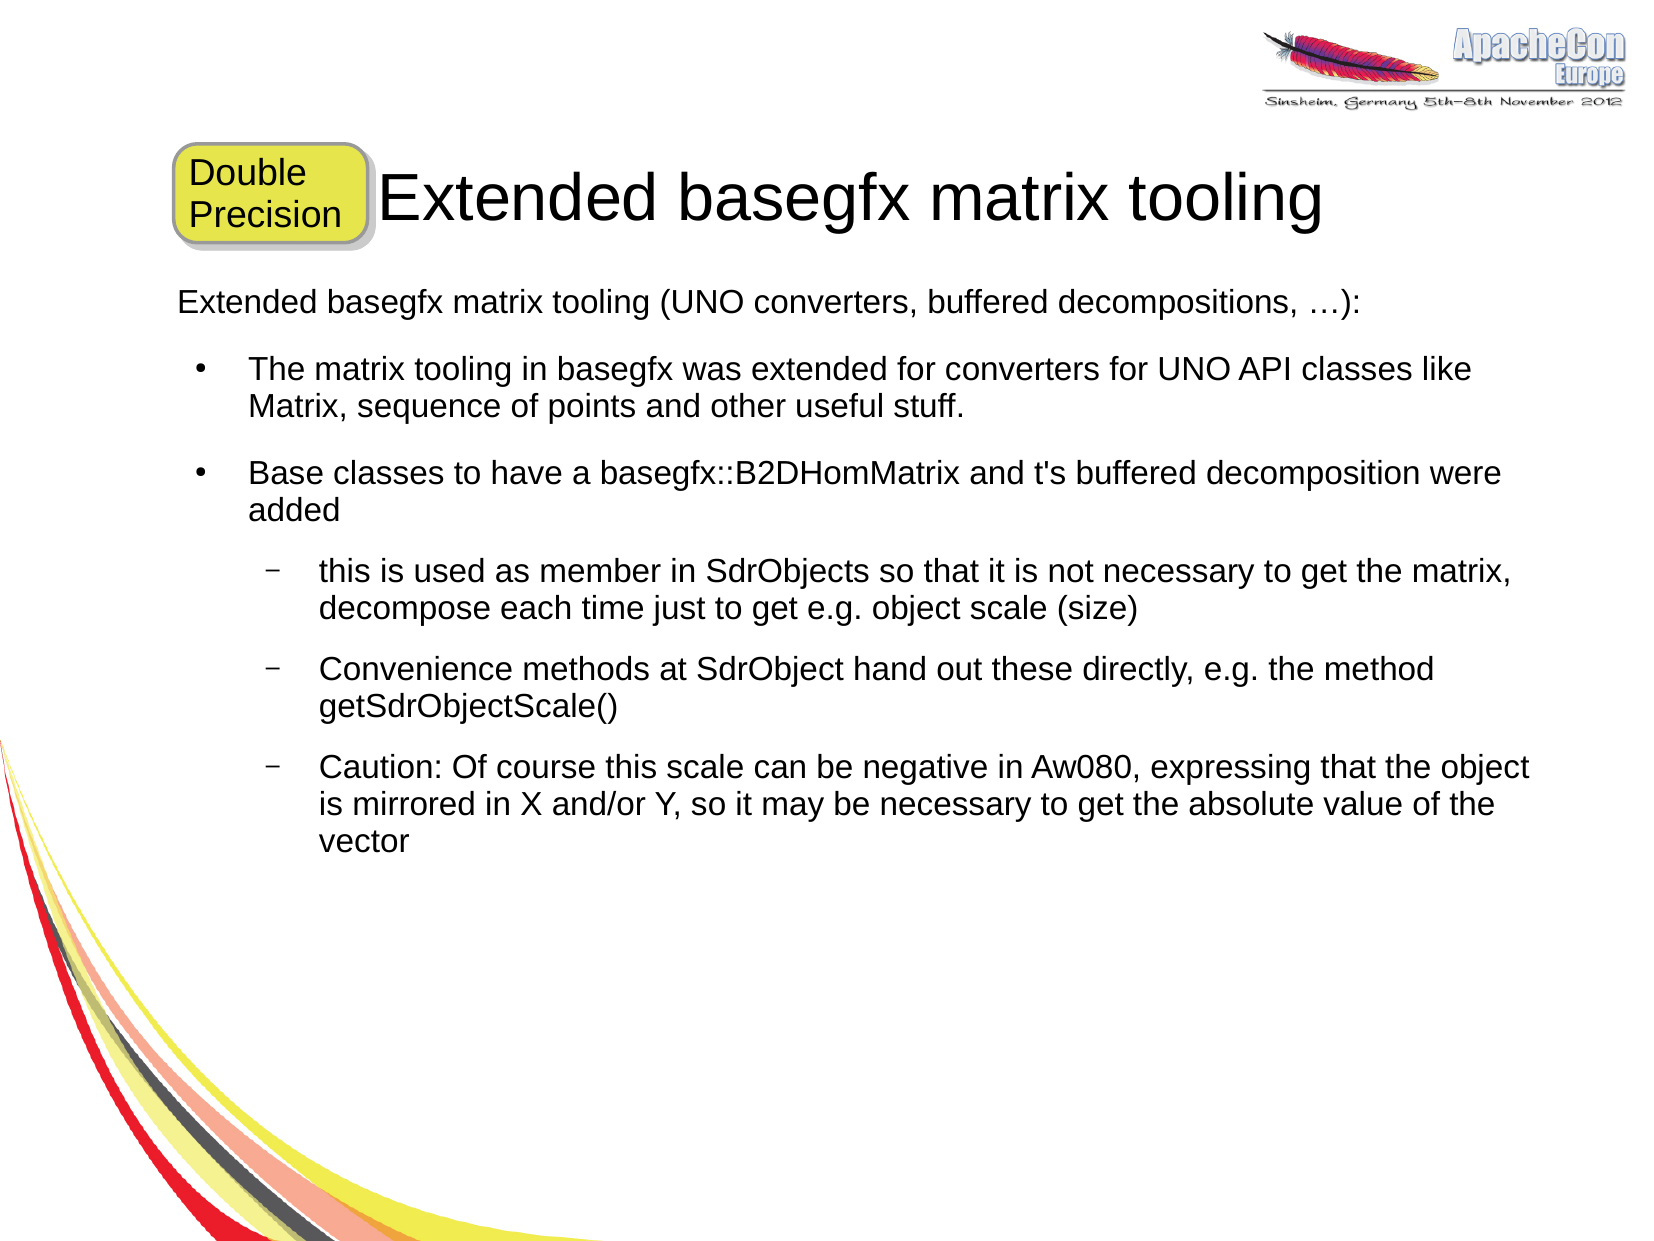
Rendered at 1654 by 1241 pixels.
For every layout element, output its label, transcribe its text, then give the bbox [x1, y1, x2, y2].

list Extended basegfx matrix tooling (UNO converters, buffered decompositions, …): The matrix tooling in basegfx was extended for converters for UNO API classes like Matrix, sequence of points and other useful stuff. Base classes to have a basegfx::B2DHomMatrix and t's buffered decomposition were added this is used as member in SdrObjects so that it is not necessary to get the matrix, decompose each time just to get e.g. object scale (size) Convenience methods at SdrObject hand out these directly, e.g. the method getSdrObjectScale() Caution: Of course this scale can be negative in Aw080, expressing that the object is mirrored in X and/or Y, so it may be necessary to get the absolute value of the vector [177, 283, 1536, 990]
title Extended basegfx matrix tooling [377, 148, 1530, 247]
text_box Double Precision [173, 143, 368, 243]
picture [0, 0, 1654, 1241]
